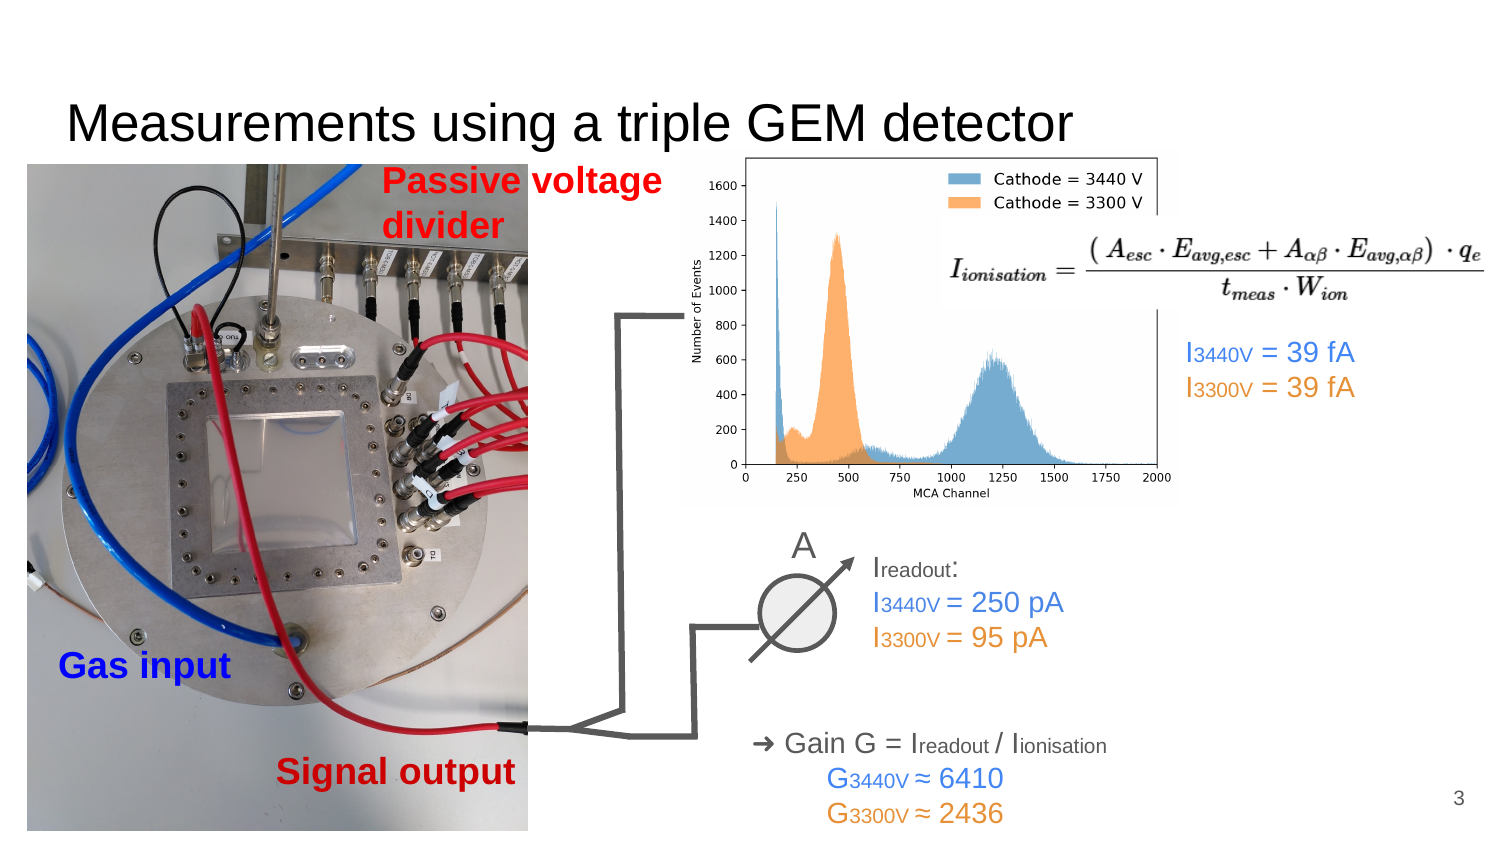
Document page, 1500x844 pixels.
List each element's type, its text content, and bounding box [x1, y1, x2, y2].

picture [27, 164, 528, 832]
text_box [759, 582, 822, 638]
picture [405, 776, 414, 781]
picture [465, 776, 473, 781]
picture [679, 149, 1178, 508]
text_box [773, 589, 835, 651]
text_box Gas input [43, 625, 253, 670]
text_box [941, 215, 1490, 310]
text_box ➜ Gain G = Ireadout / Iionisation G3440V ≈ 6410 G3300V ≈ 2436 [736, 709, 1279, 834]
text_box Ireadout: I3440V = 250 pA I3300V = 95 pA [857, 533, 1144, 689]
title Measurements using a triple GEM detector [51, 72, 1449, 167]
text_box I3440V = 39 fA I3300V = 39 fA [1170, 310, 1411, 418]
text_box Passive voltage divider [366, 141, 701, 186]
text_box A [776, 506, 829, 582]
text_box Signal output [260, 731, 595, 776]
picture [947, 231, 1490, 306]
slide_number <number> [1389, 764, 1480, 830]
